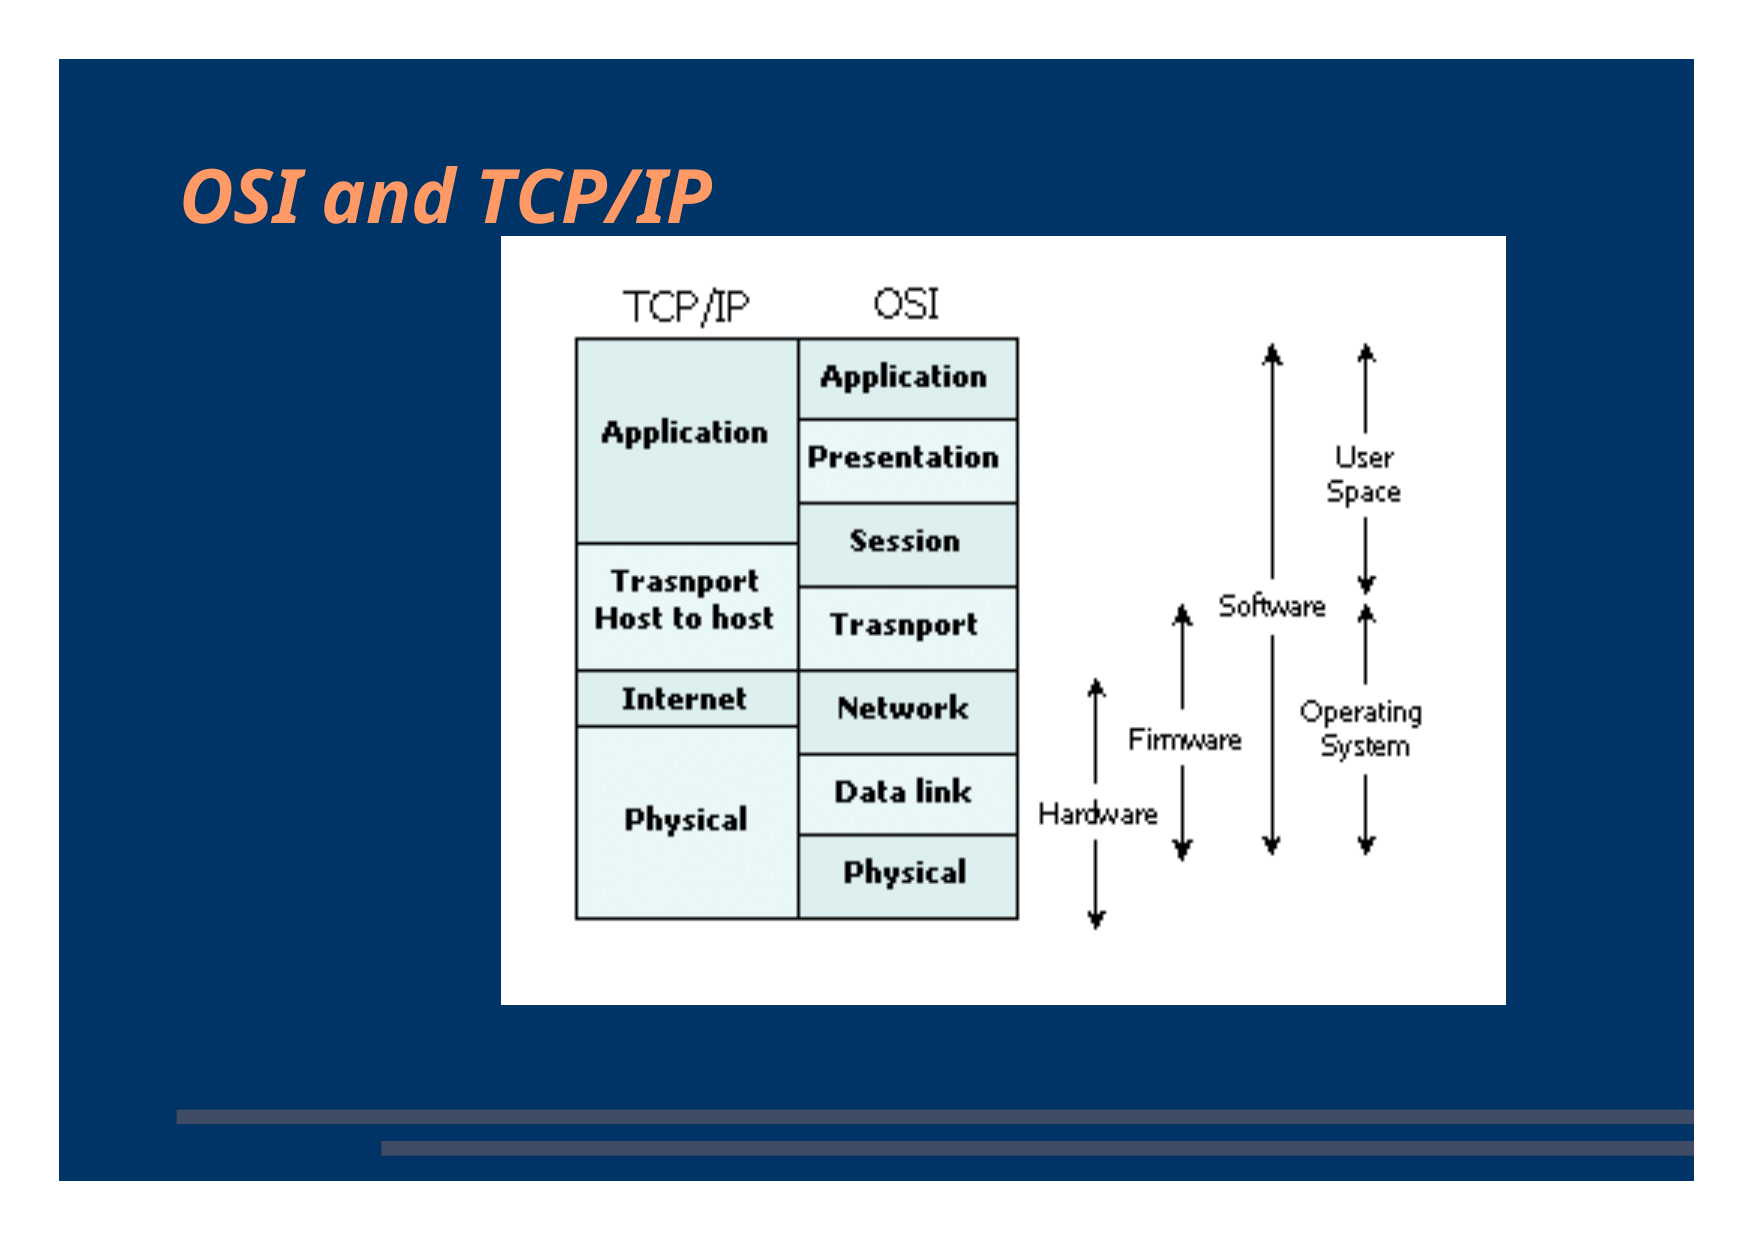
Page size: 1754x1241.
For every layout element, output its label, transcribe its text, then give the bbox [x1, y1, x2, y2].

title OSI and TCP/IP [179, 100, 1576, 289]
picture [501, 289, 1506, 1005]
